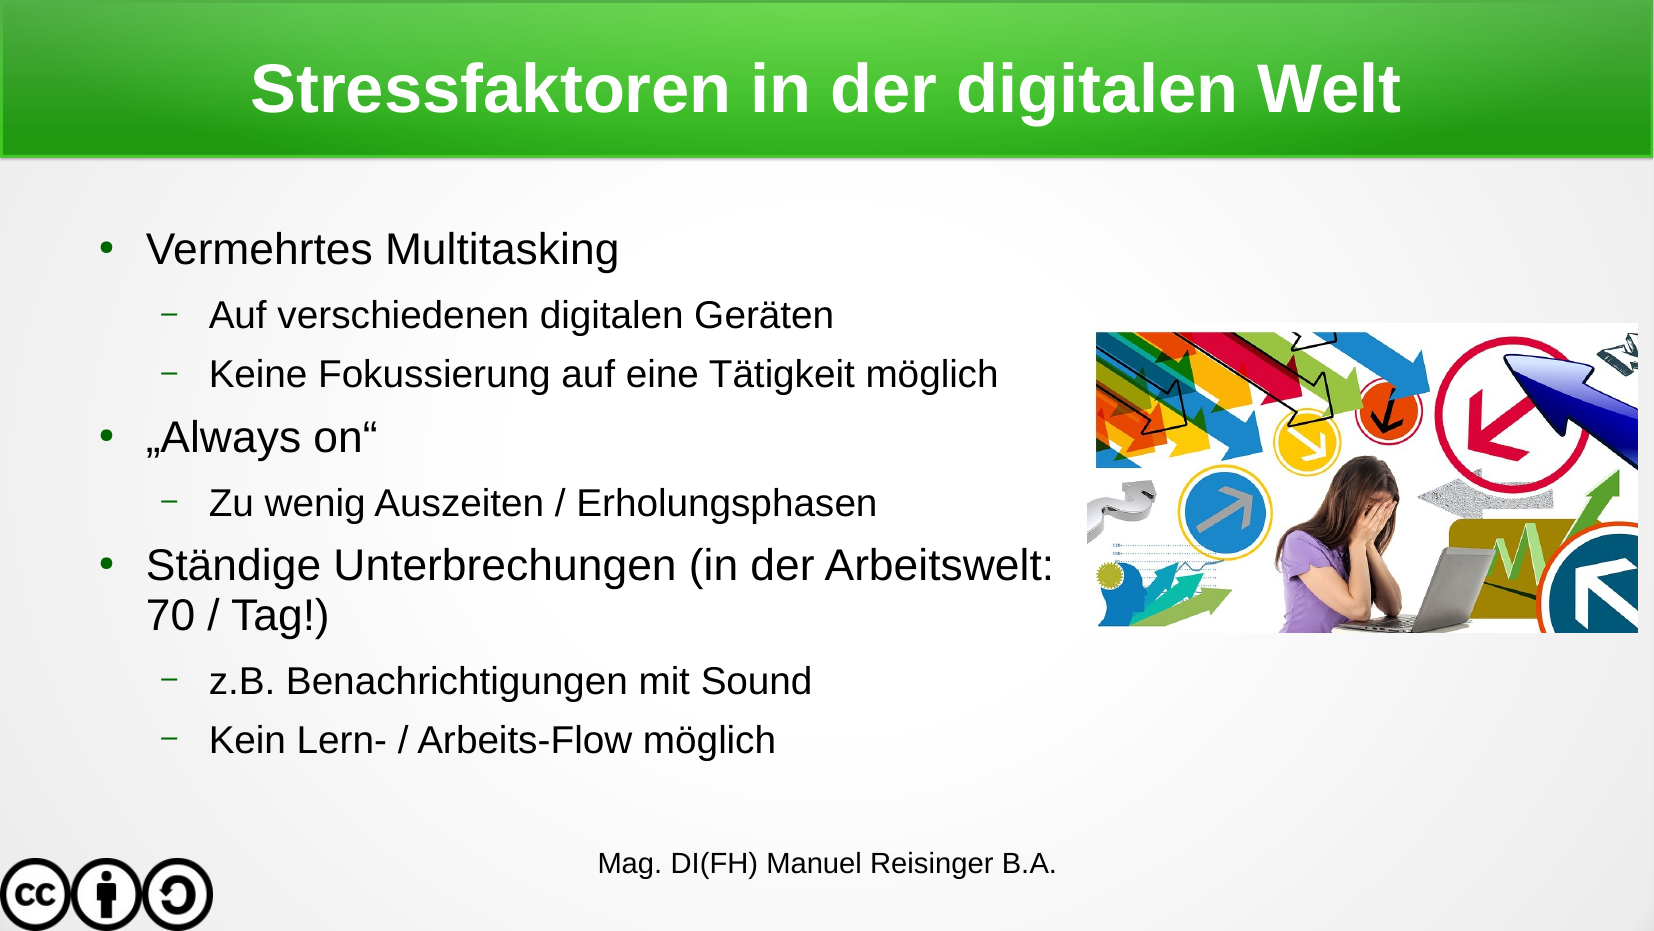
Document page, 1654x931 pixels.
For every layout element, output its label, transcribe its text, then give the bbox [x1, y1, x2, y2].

picture [0, 858, 213, 931]
title Stressfaktoren in der digitalen Welt [82, 35, 1571, 142]
list Vermehrtes Multitasking Auf verschiedenen digitalen Geräten Keine Fokussierung auf eine Tätigkeit möglich „Always on“ Zu wenig Auszeiten / Erholungsphasen Ständige Unterbrechungen (in der Arbeitswelt: 70 / Tag!) z.B. Benachrichtigungen mit Sound Kein Lern- / Arbeits-Flow möglich [82, 224, 1060, 764]
picture [1575, 559, 1638, 629]
picture [1087, 323, 1638, 633]
